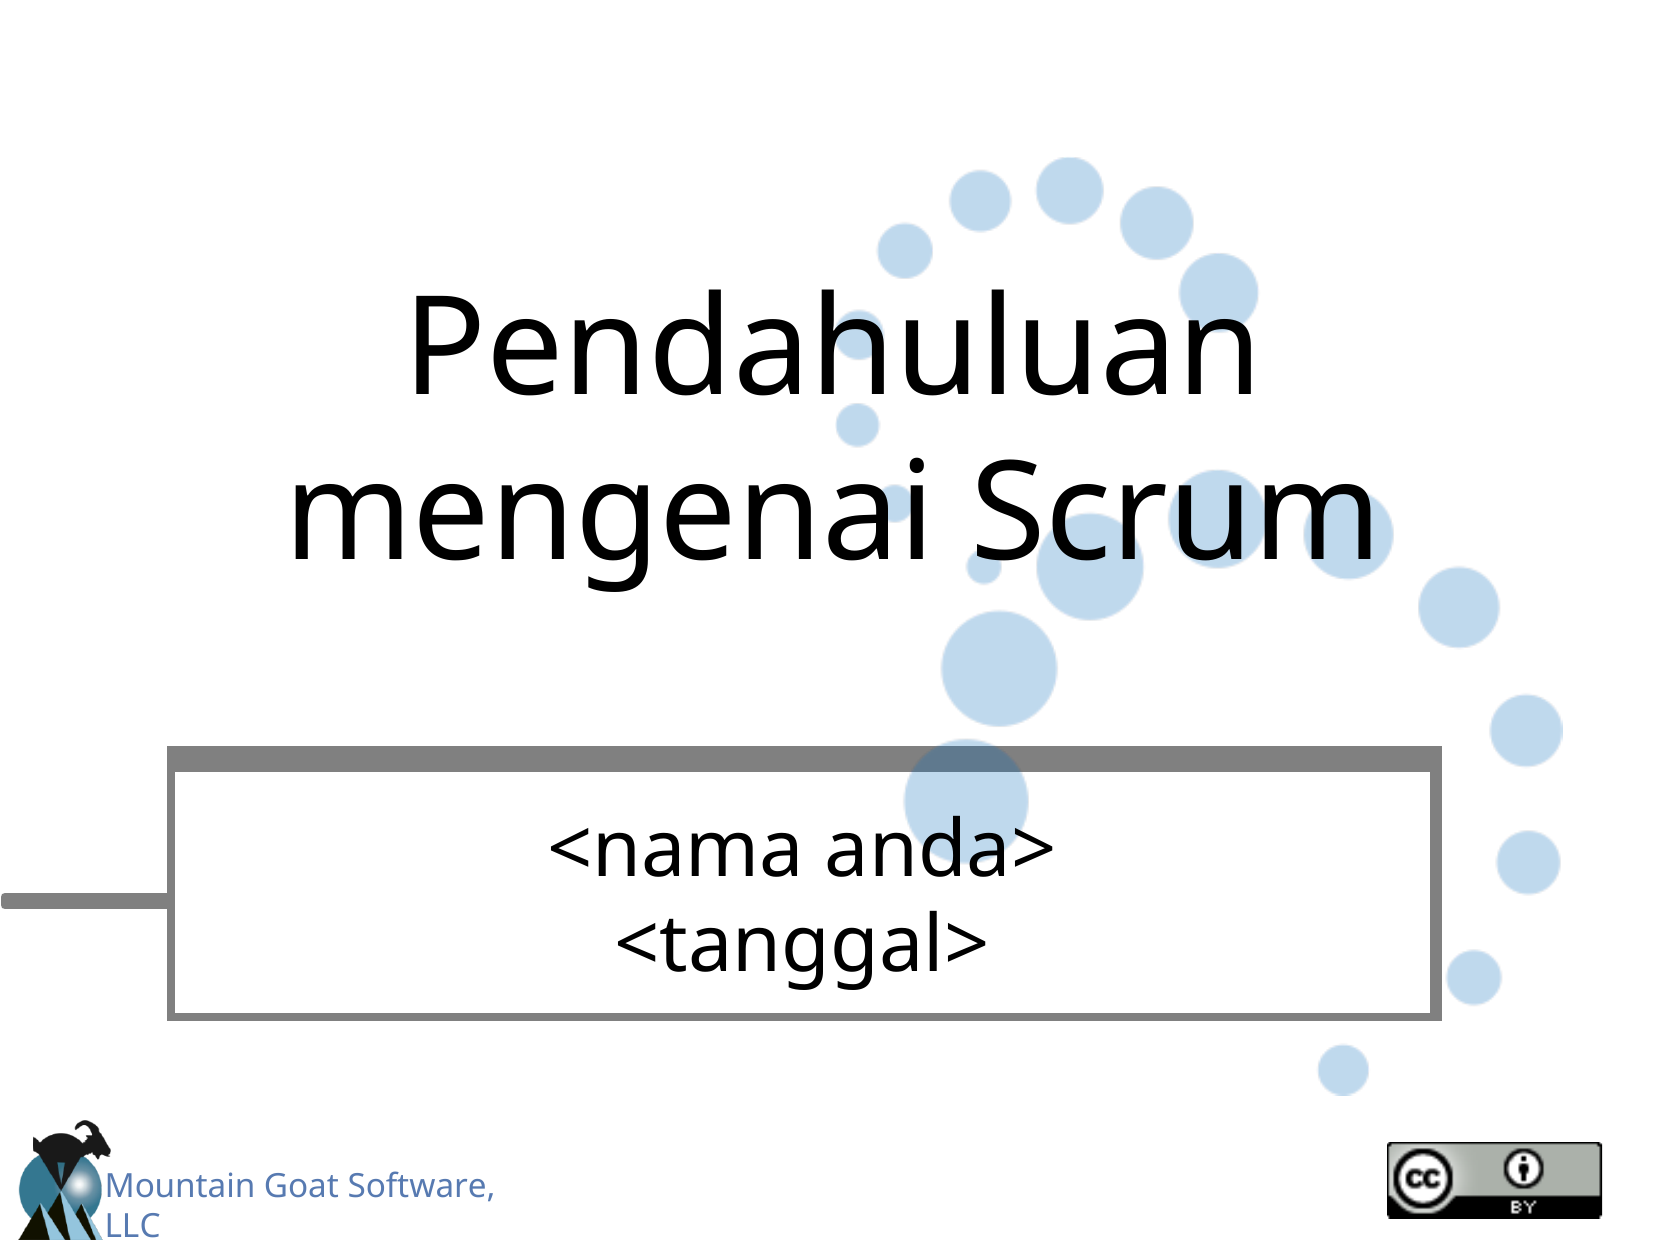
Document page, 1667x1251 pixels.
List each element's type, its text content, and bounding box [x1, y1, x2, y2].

list <nama anda> <tanggal> [172, 770, 1432, 1015]
picture [18, 1120, 111, 1240]
picture [835, 156, 1563, 1096]
title Pendahuluan mengenai Scrum [162, 210, 1505, 634]
picture [1387, 1142, 1603, 1219]
